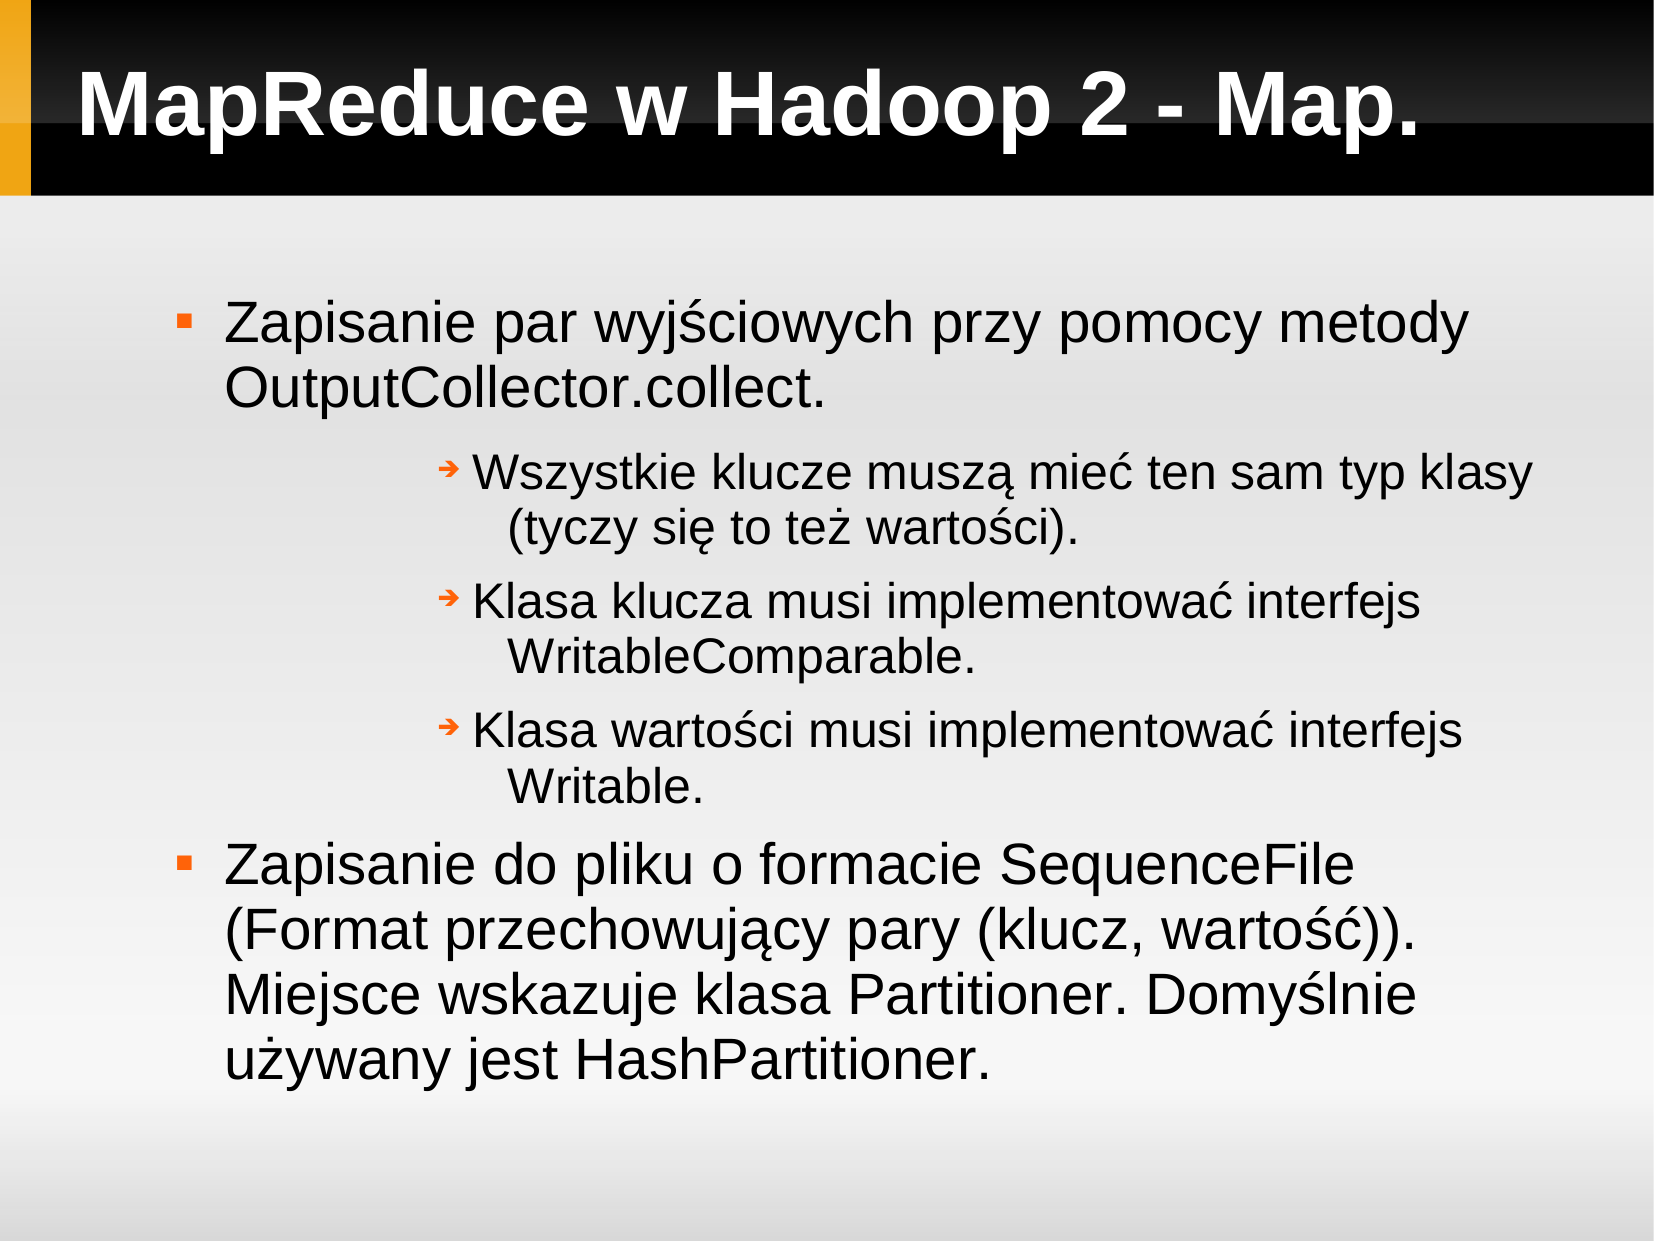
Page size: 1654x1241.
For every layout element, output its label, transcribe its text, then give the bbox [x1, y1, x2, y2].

list Zapisanie par wyjściowych przy pomocy metody OutputCollector.collect. Wszystkie klucze muszą mieć ten sam typ klasy (tyczy się to też wartości). Klasa klucza musi implementować interfejs WritableComparable. Klasa wartości musi implementować interfejs Writable. Zapisanie do pliku o formacie SequenceFile (Format przechowujący pary (klucz, wartość)). Miejsce wskazuje klasa Partitioner. Domyślnie używany jest HashPartitioner. [82, 290, 1571, 1094]
title MapReduce w Hadoop 2 - Map. [76, 7, 1565, 200]
picture [0, 0, 1654, 1241]
